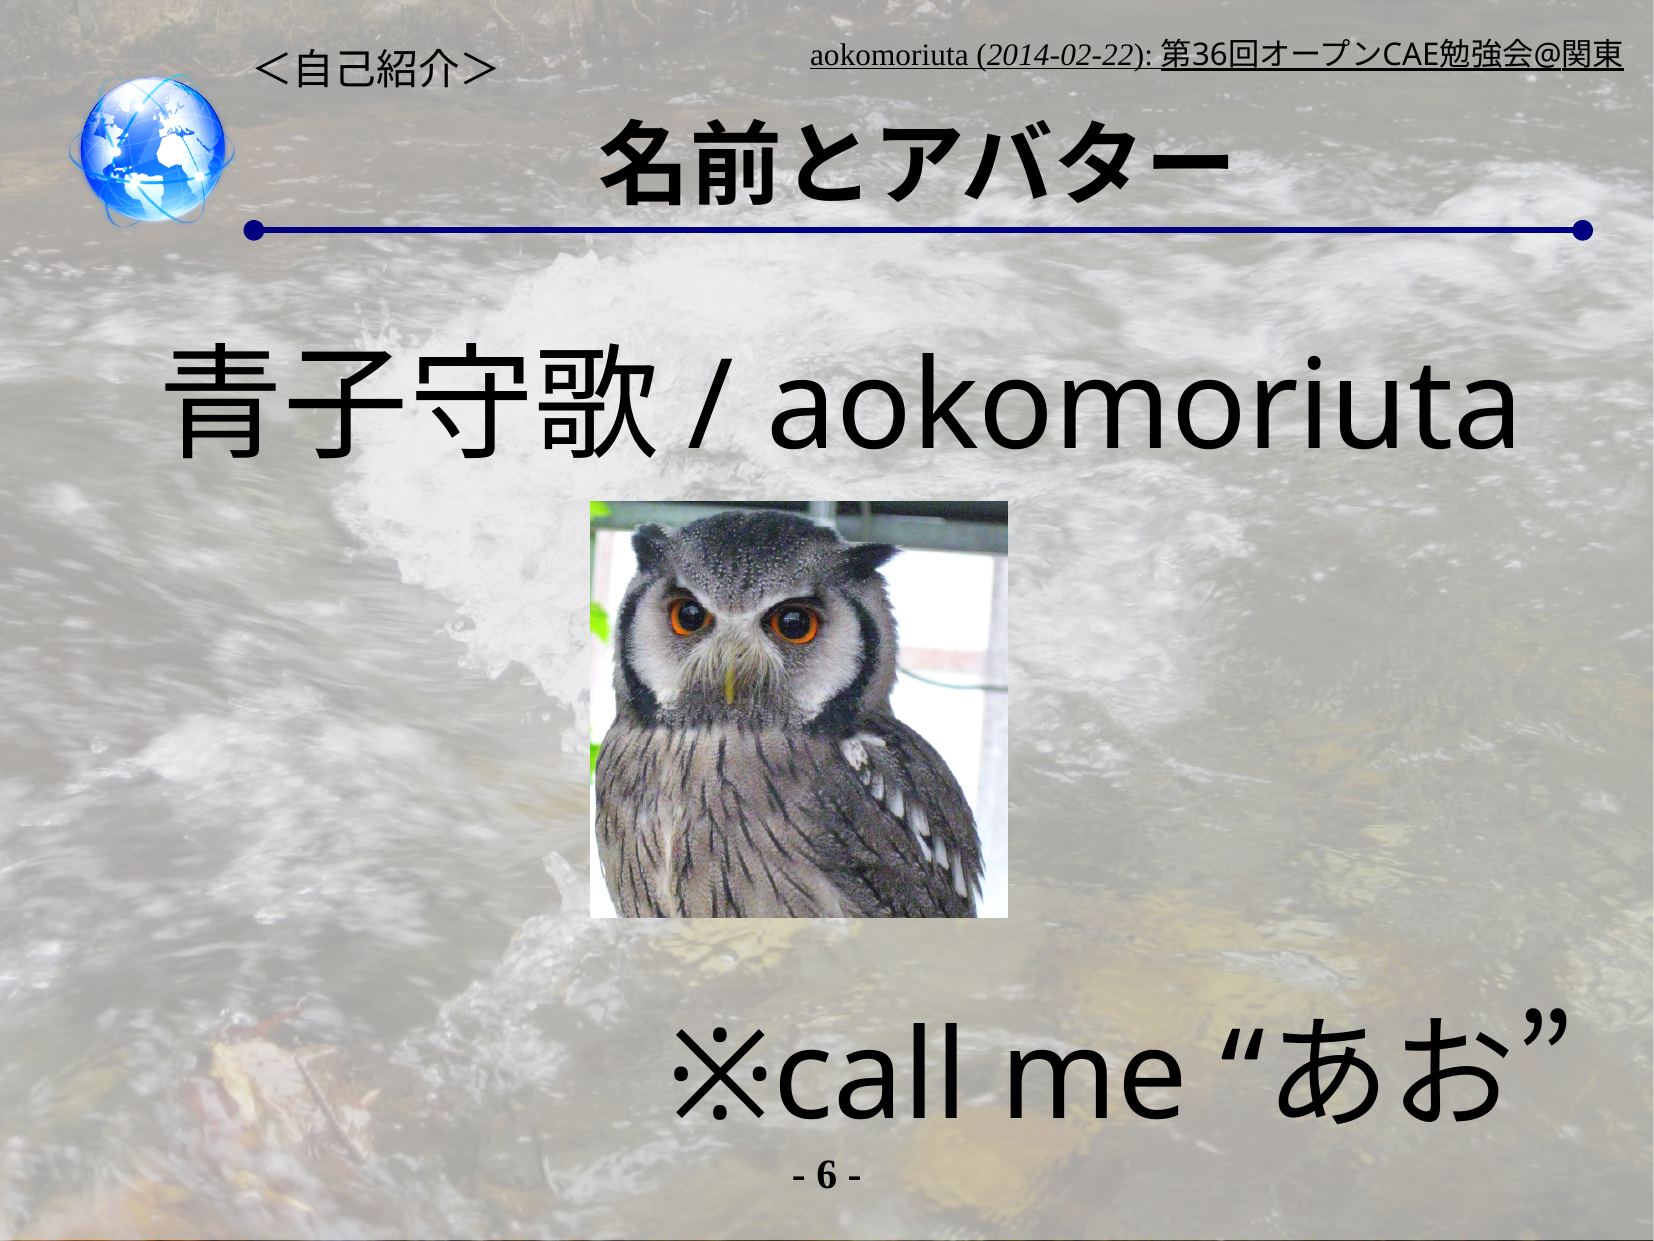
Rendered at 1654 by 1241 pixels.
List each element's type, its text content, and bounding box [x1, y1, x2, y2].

text_box ※call me “あお” [620, 826, 1625, 1155]
text_box 青子守歌 / aokomoriuta [118, 296, 1565, 499]
picture [590, 501, 1008, 918]
title 名前とアバター [265, 88, 1571, 227]
picture [65, 64, 237, 236]
text_box ＜自己紹介＞ [236, 28, 1004, 119]
